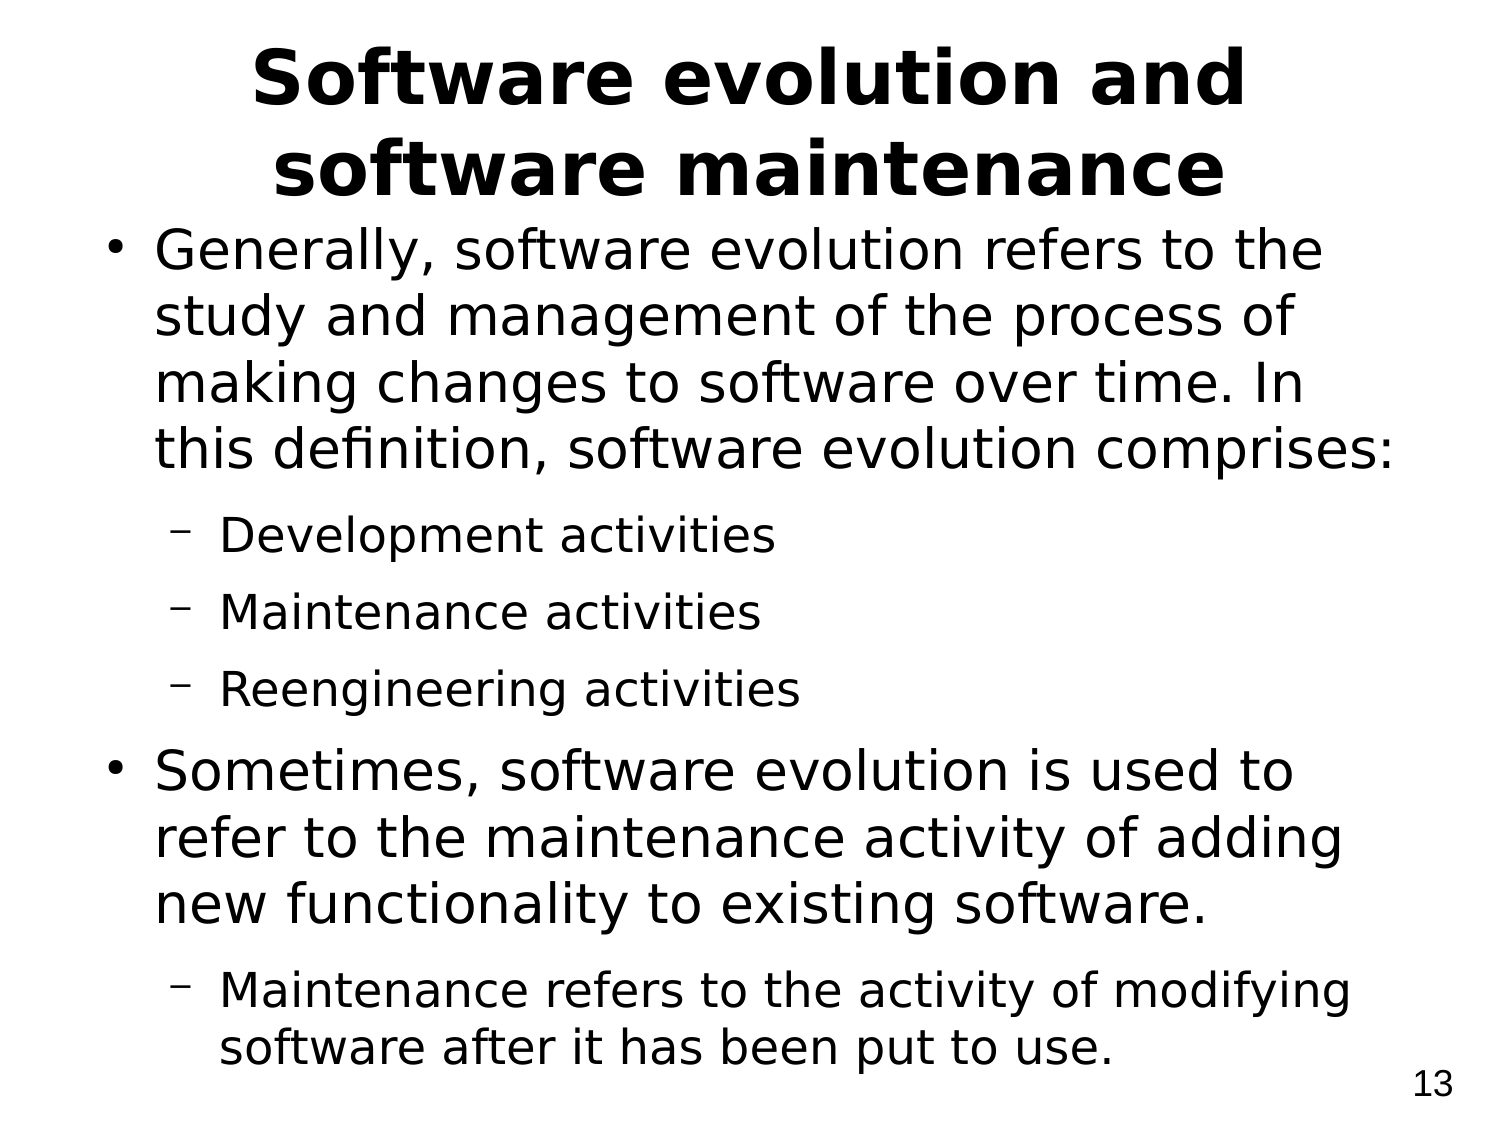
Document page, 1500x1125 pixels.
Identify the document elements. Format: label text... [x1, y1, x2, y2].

list Generally, software evolution refers to the study and management of the process of making changes to software over time. In this definition, software evolution comprises: Development activities Maintenance activities Reengineering activities Sometimes, software evolution is used to refer to the maintenance activity of adding new functionality to existing software. Maintenance refers to the activity of modifying software after it has been put to use. [75, 206, 1425, 1093]
title Software evolution and software maintenance [75, 21, 1425, 154]
